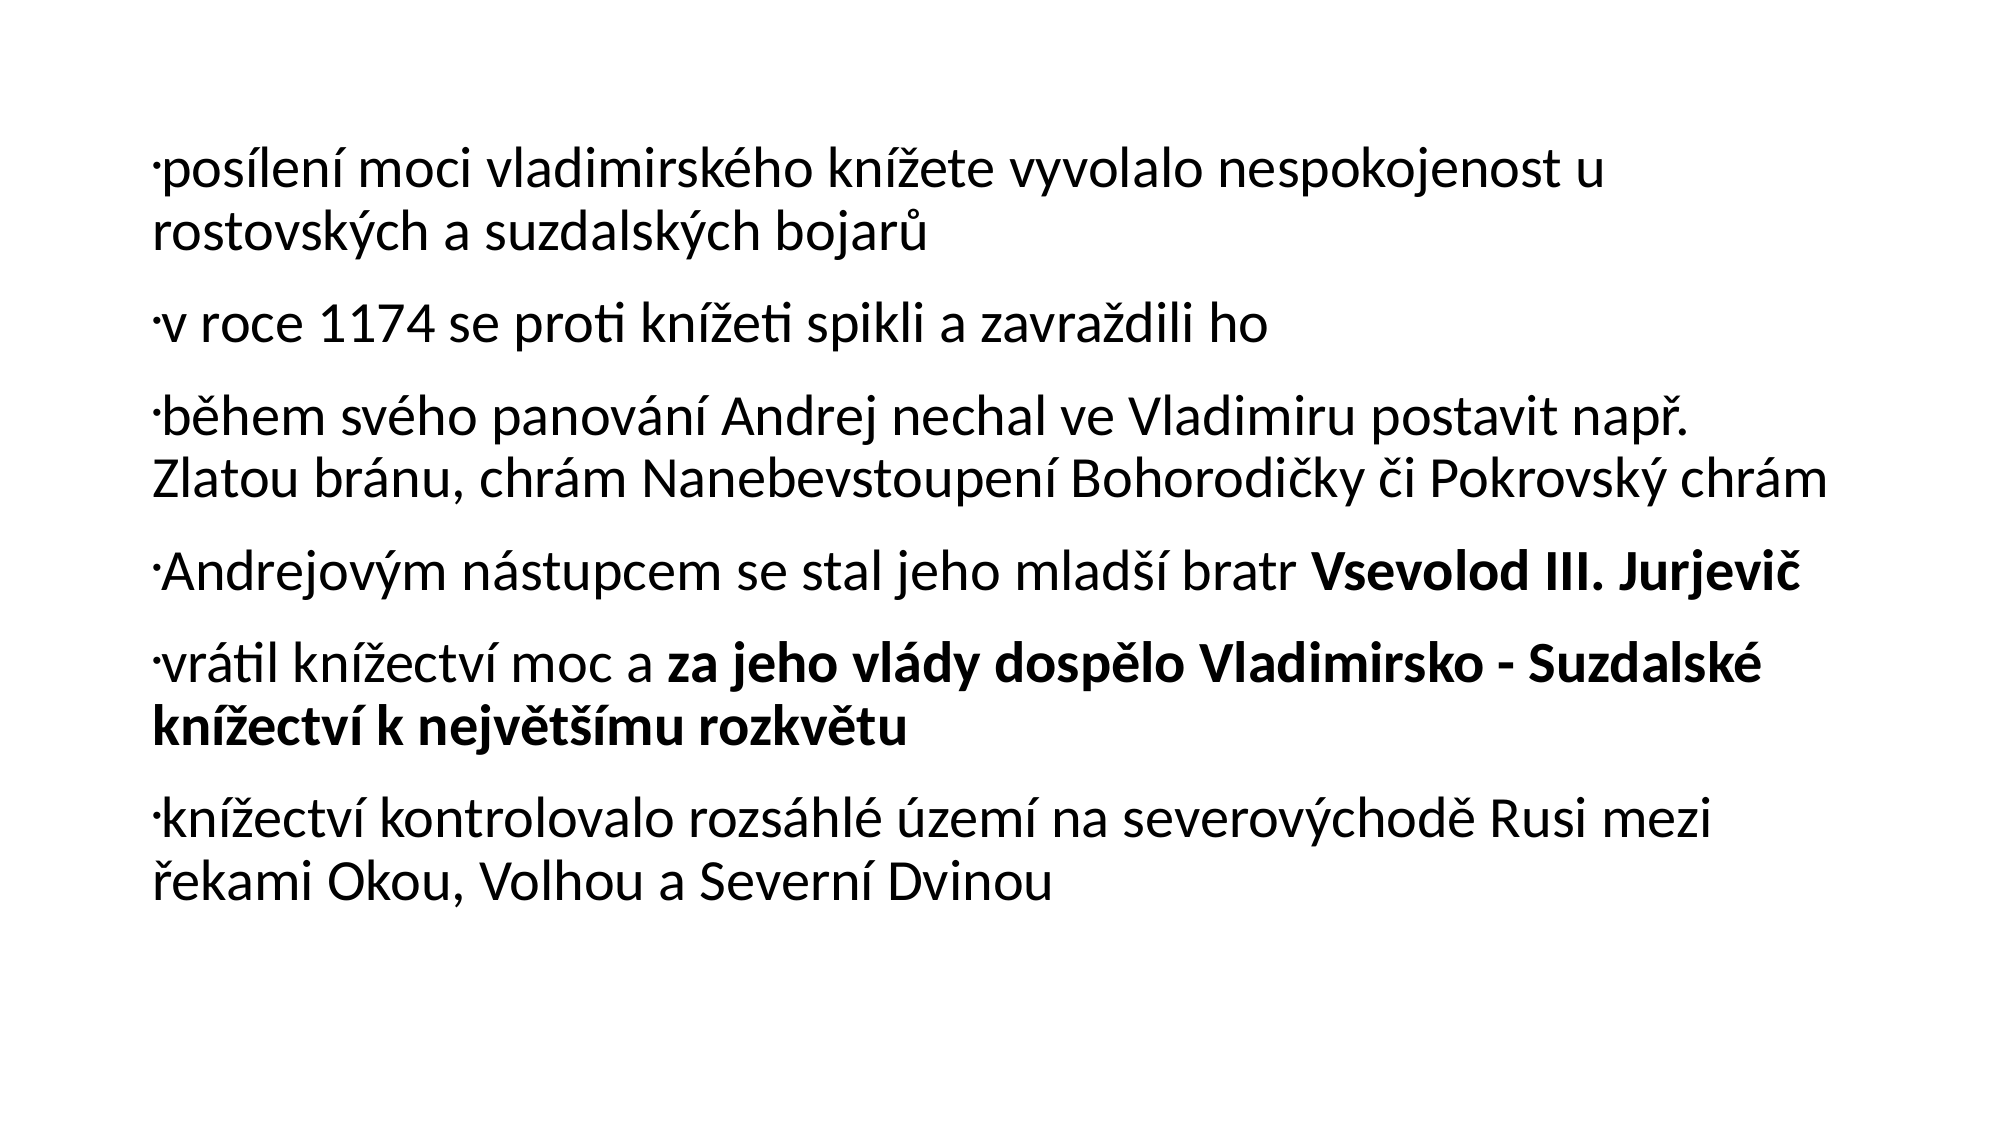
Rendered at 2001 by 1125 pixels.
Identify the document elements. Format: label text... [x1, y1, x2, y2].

list posílení moci vladimirského knížete vyvolalo nespokojenost u rostovských a suzdalských bojarů v roce 1174 se proti knížeti spikli a zavraždili ho během svého panování Andrej nechal ve Vladimiru postavit např. Zlatou bránu, chrám Nanebevstoupení Bohorodičky či Pokrovský chrám Andrejovým nástupcem se stal jeho mladší bratr Vsevolod III. Jurjevič vrátil knížectví moc a za jeho vlády dospělo Vladimirsko - Suzdalské knížectví k největšímu rozkvětu knížectví kontrolovalo rozsáhlé území na severovýchodě Rusi mezi řekami Okou, Volhou a Severní Dvinou [137, 129, 1863, 1014]
